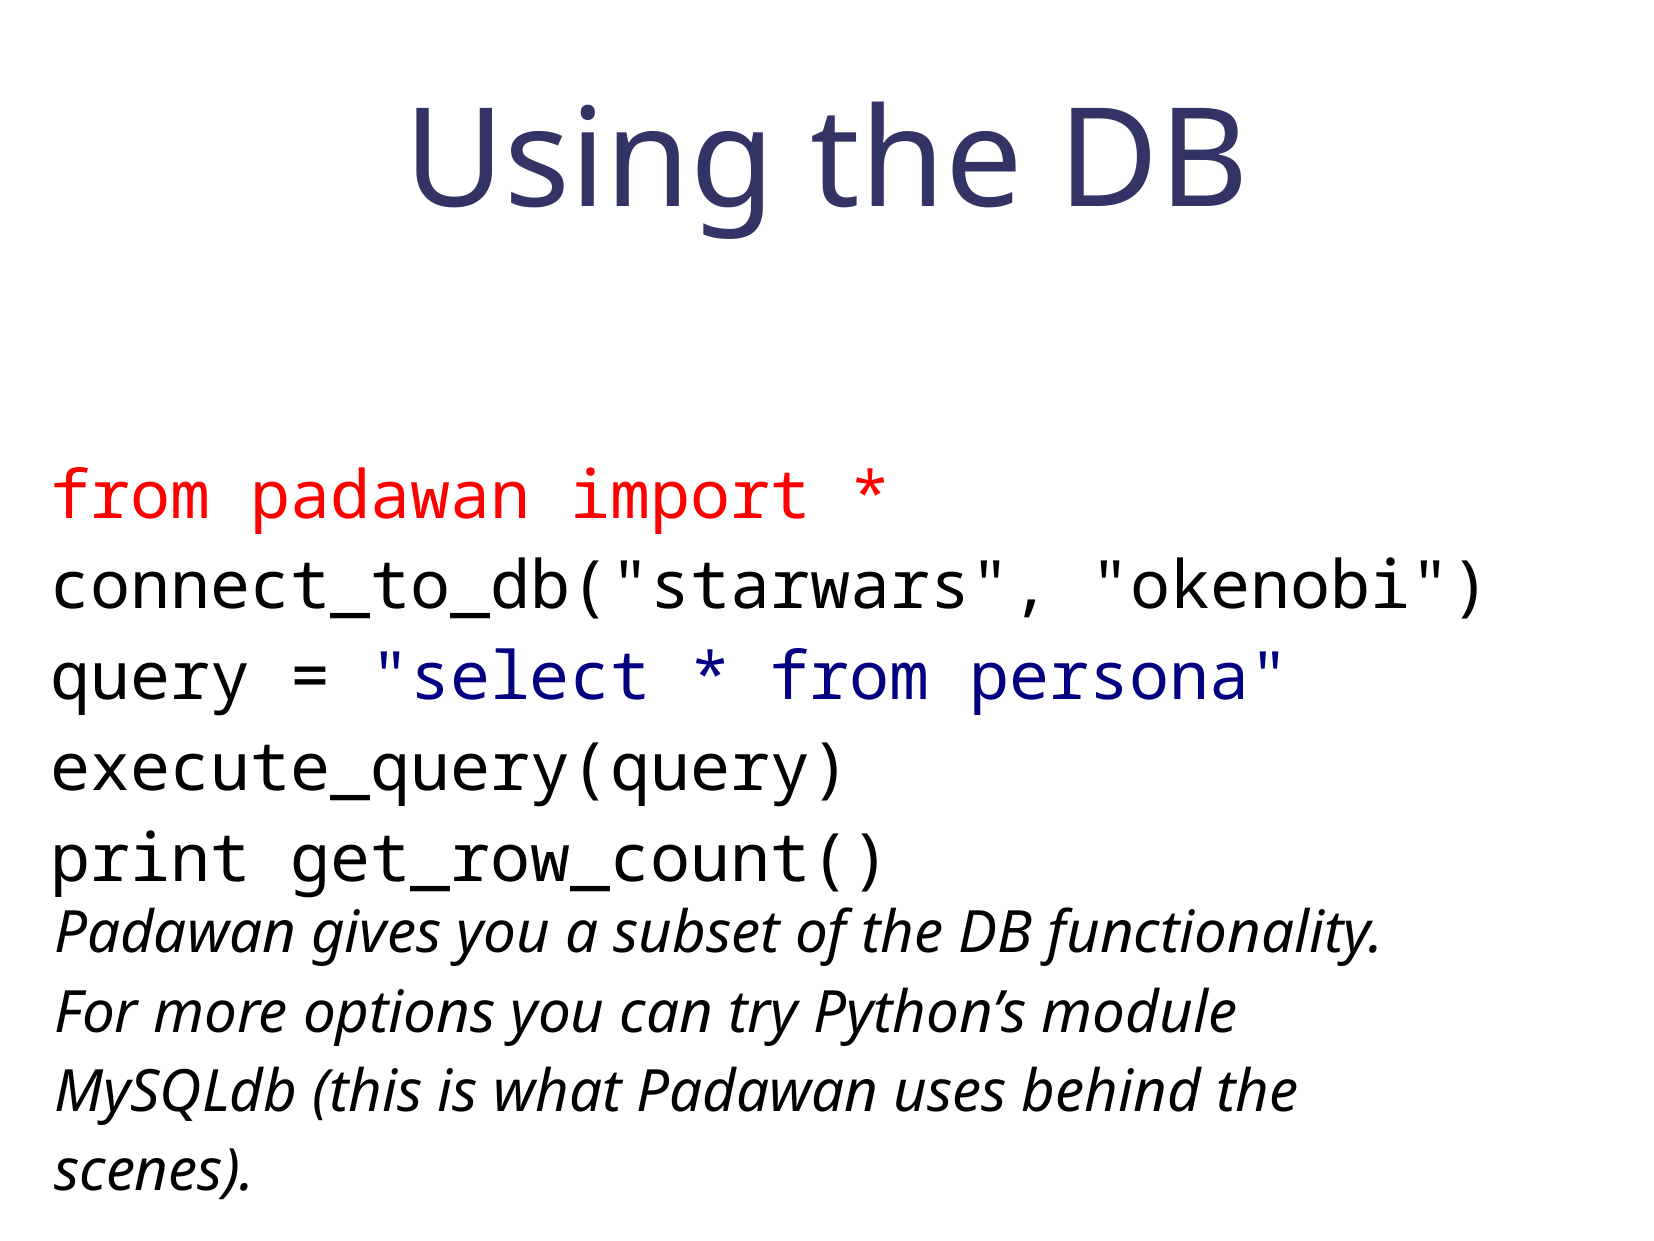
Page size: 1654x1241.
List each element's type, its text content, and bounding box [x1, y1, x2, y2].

text_box Padawan gives you a subset of the DB functionality. For more options you can try Python’s module MySQLdb (this is what Padawan uses behind the scenes). [39, 883, 1595, 1182]
title Using the DB [82, 56, 1571, 250]
subtitle from padawan import * connect_to_db("starwars", "okenobi") query = "select * from persona" execute_query(query) print get_row_count() [50, 356, 1565, 798]
